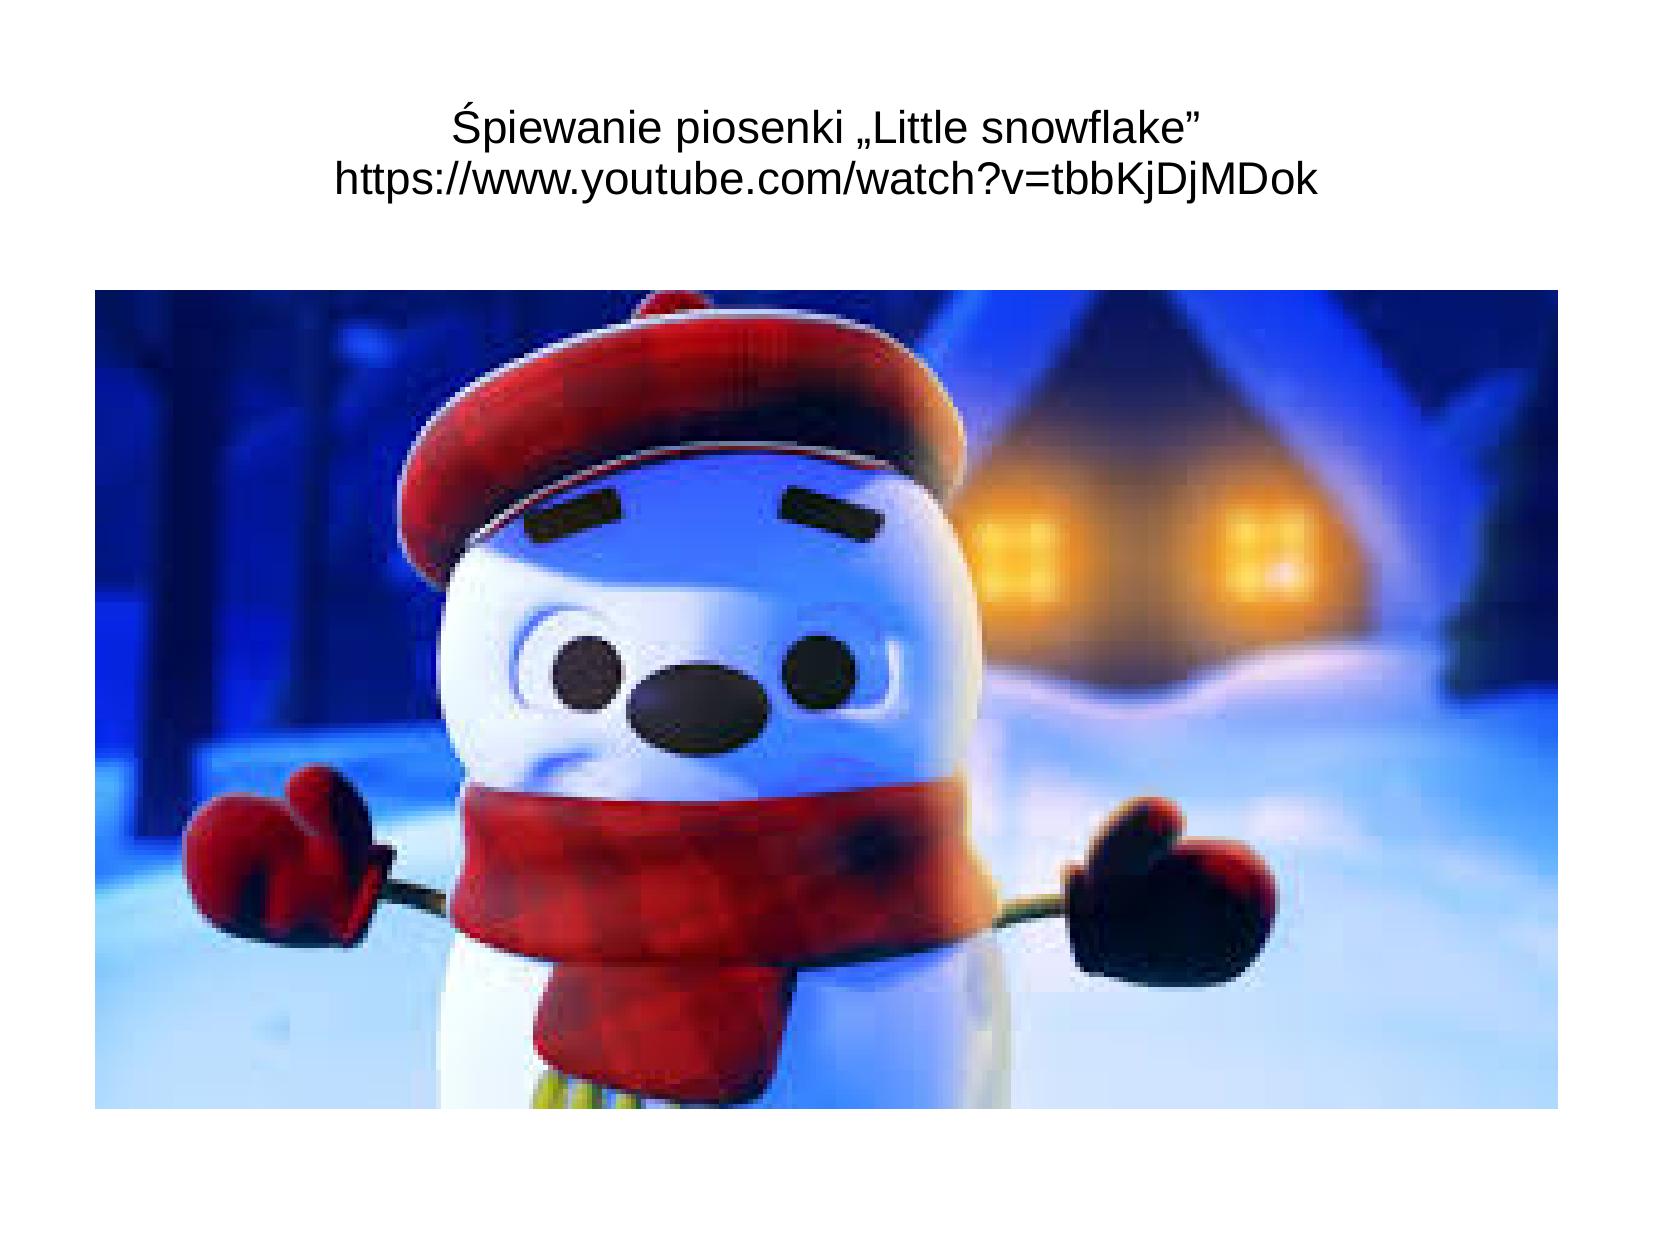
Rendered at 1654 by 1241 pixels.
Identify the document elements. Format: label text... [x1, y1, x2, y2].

title Śpiewanie piosenki „Little snowflake” https://www.youtube.com/watch?v=tbbKjDjMDok [82, 49, 1571, 257]
picture [95, 290, 1558, 1109]
